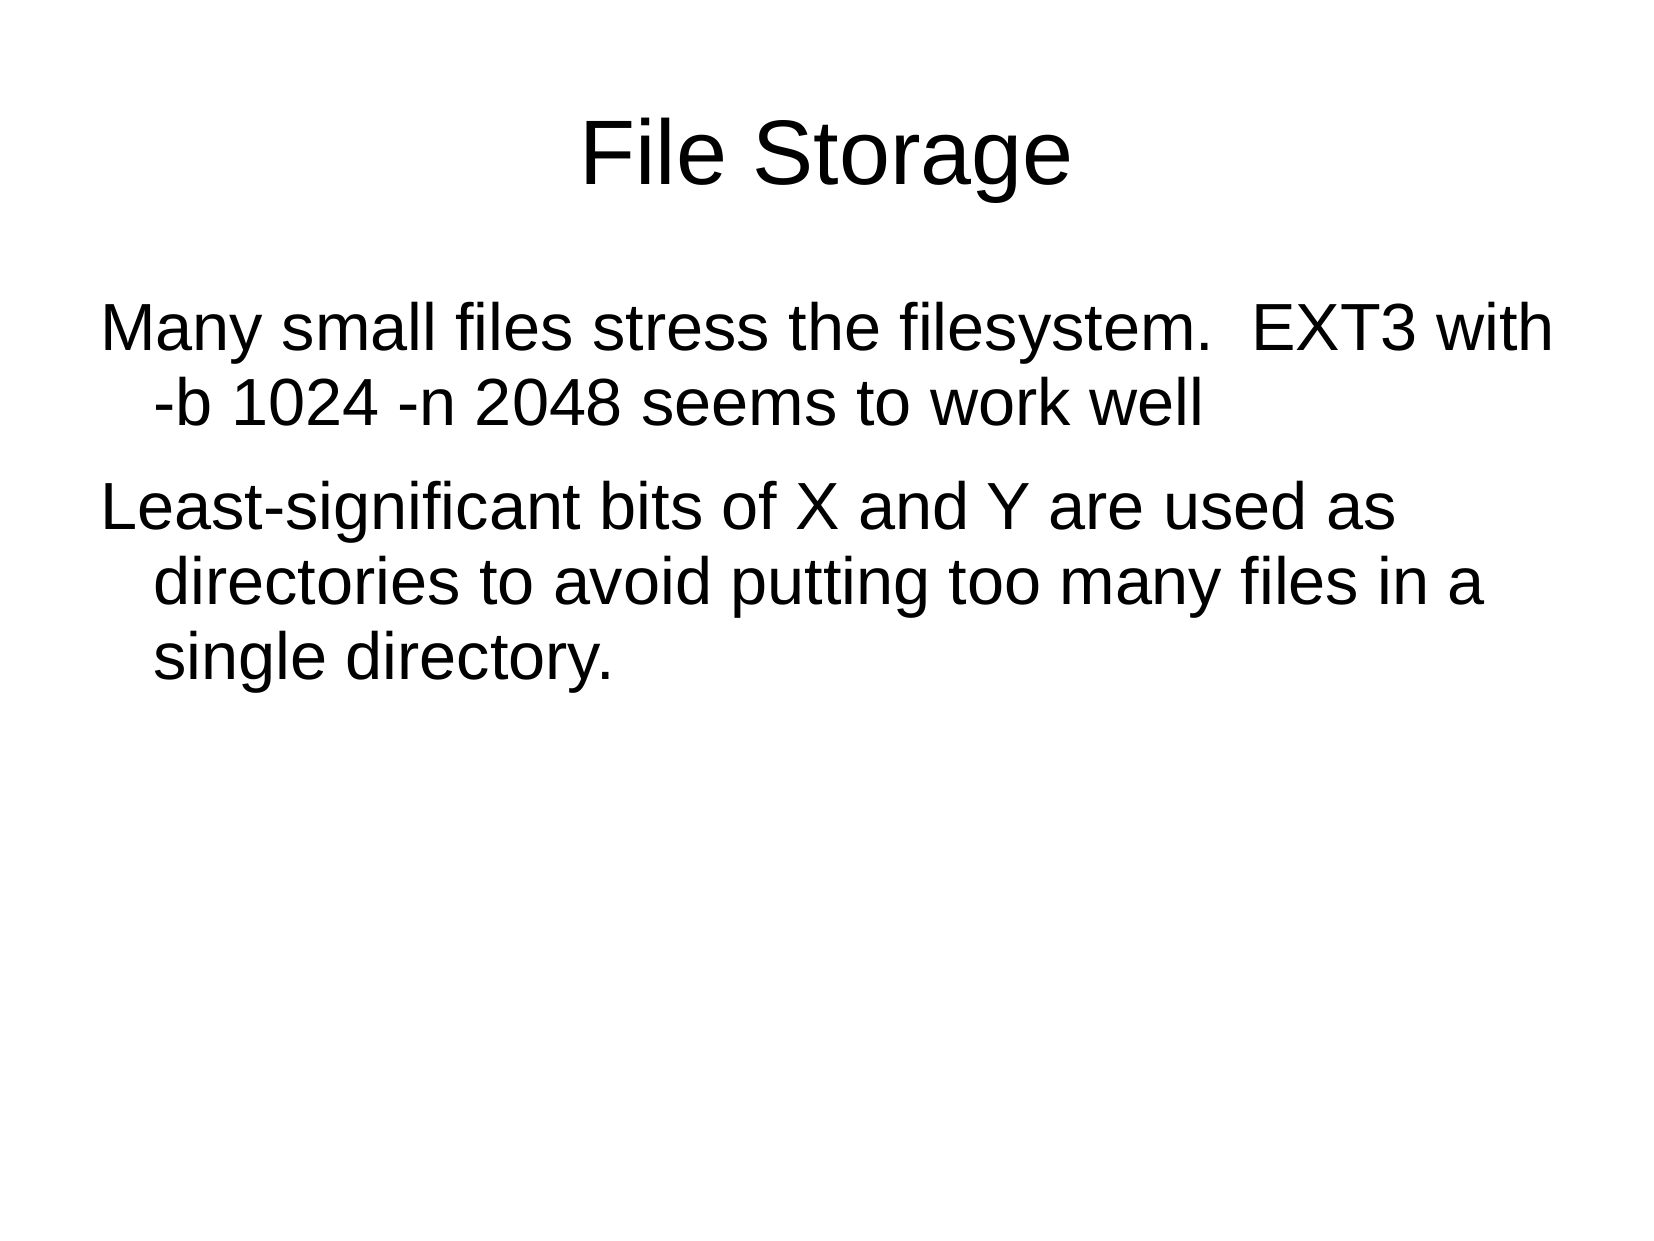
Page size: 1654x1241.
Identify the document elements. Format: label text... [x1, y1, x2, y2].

title File Storage [82, 56, 1571, 250]
list Many small files stress the filesystem. EXT3 with -b 1024 -n 2048 seems to work well Least-significant bits of X and Y are used as directories to avoid putting too many files in a single directory. [82, 290, 1571, 1109]
